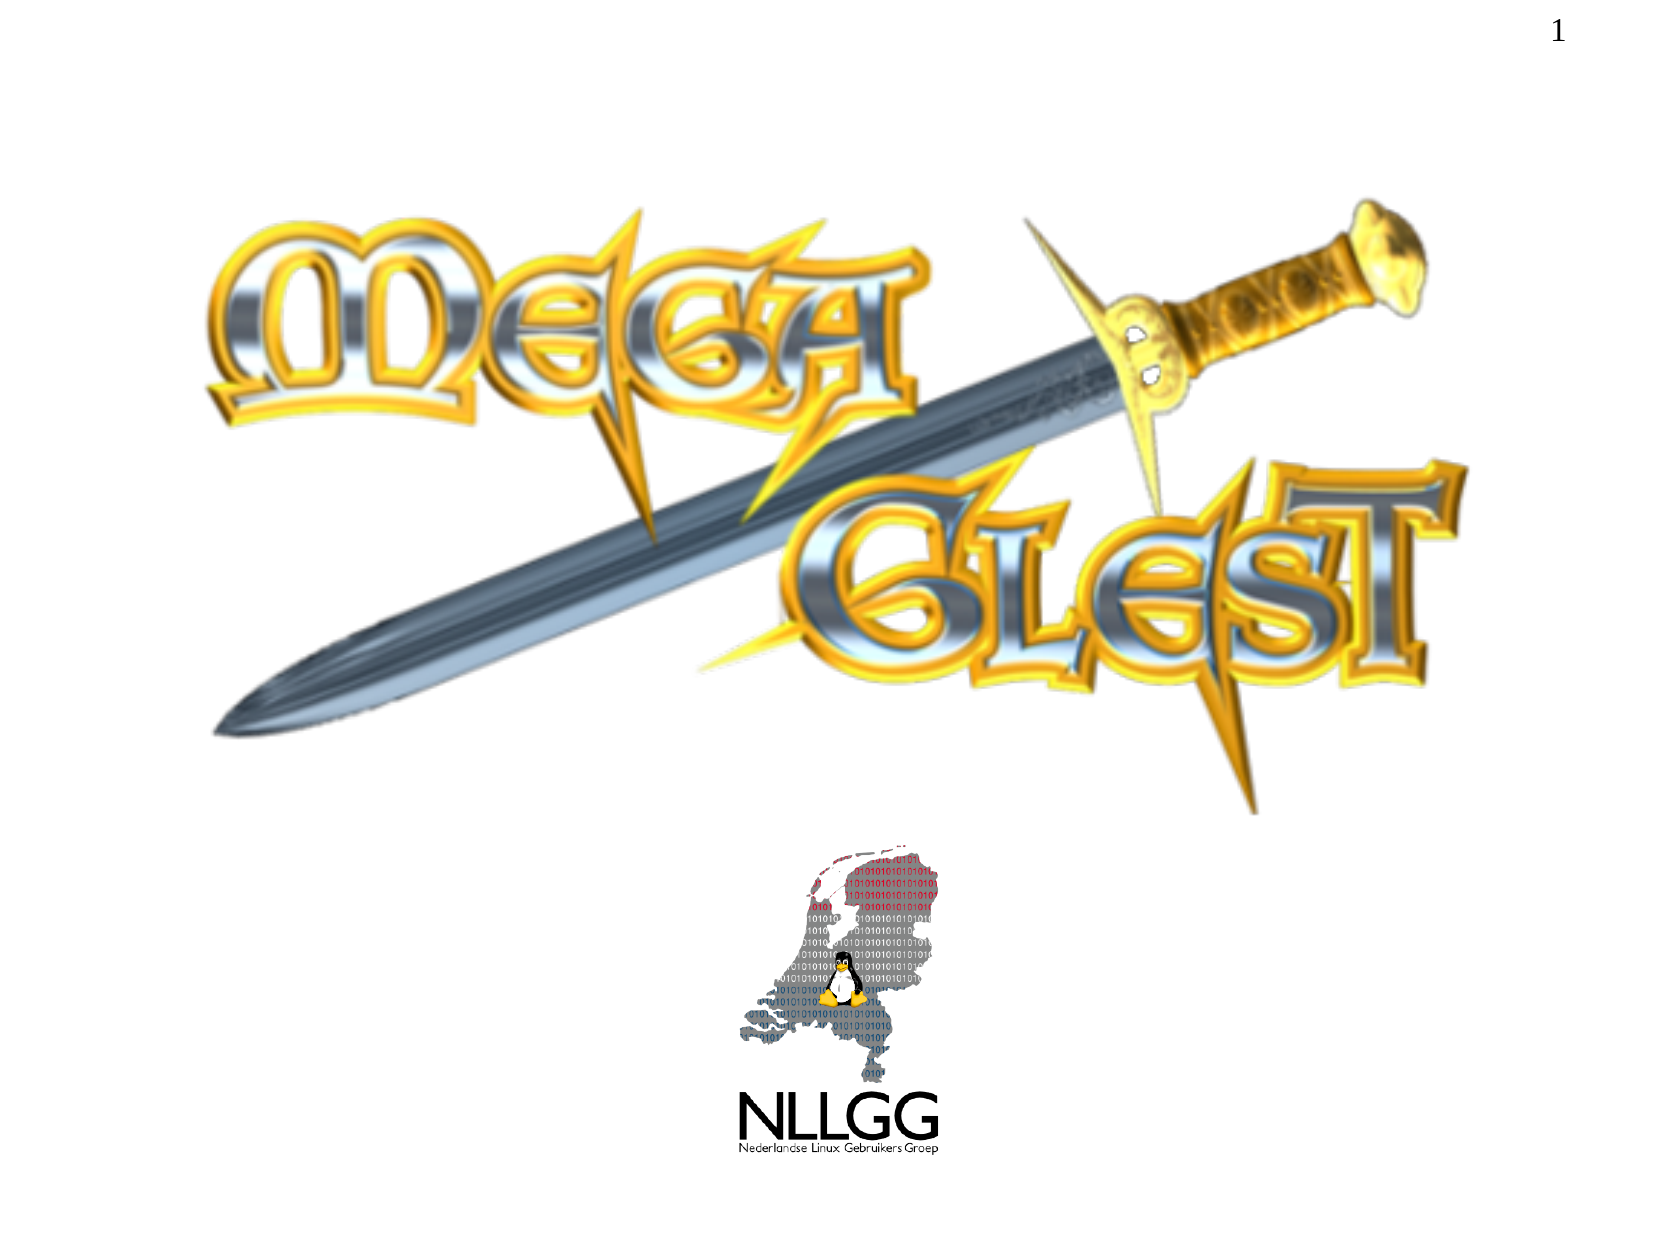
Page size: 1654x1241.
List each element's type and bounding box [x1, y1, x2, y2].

picture [88, 177, 1565, 1158]
